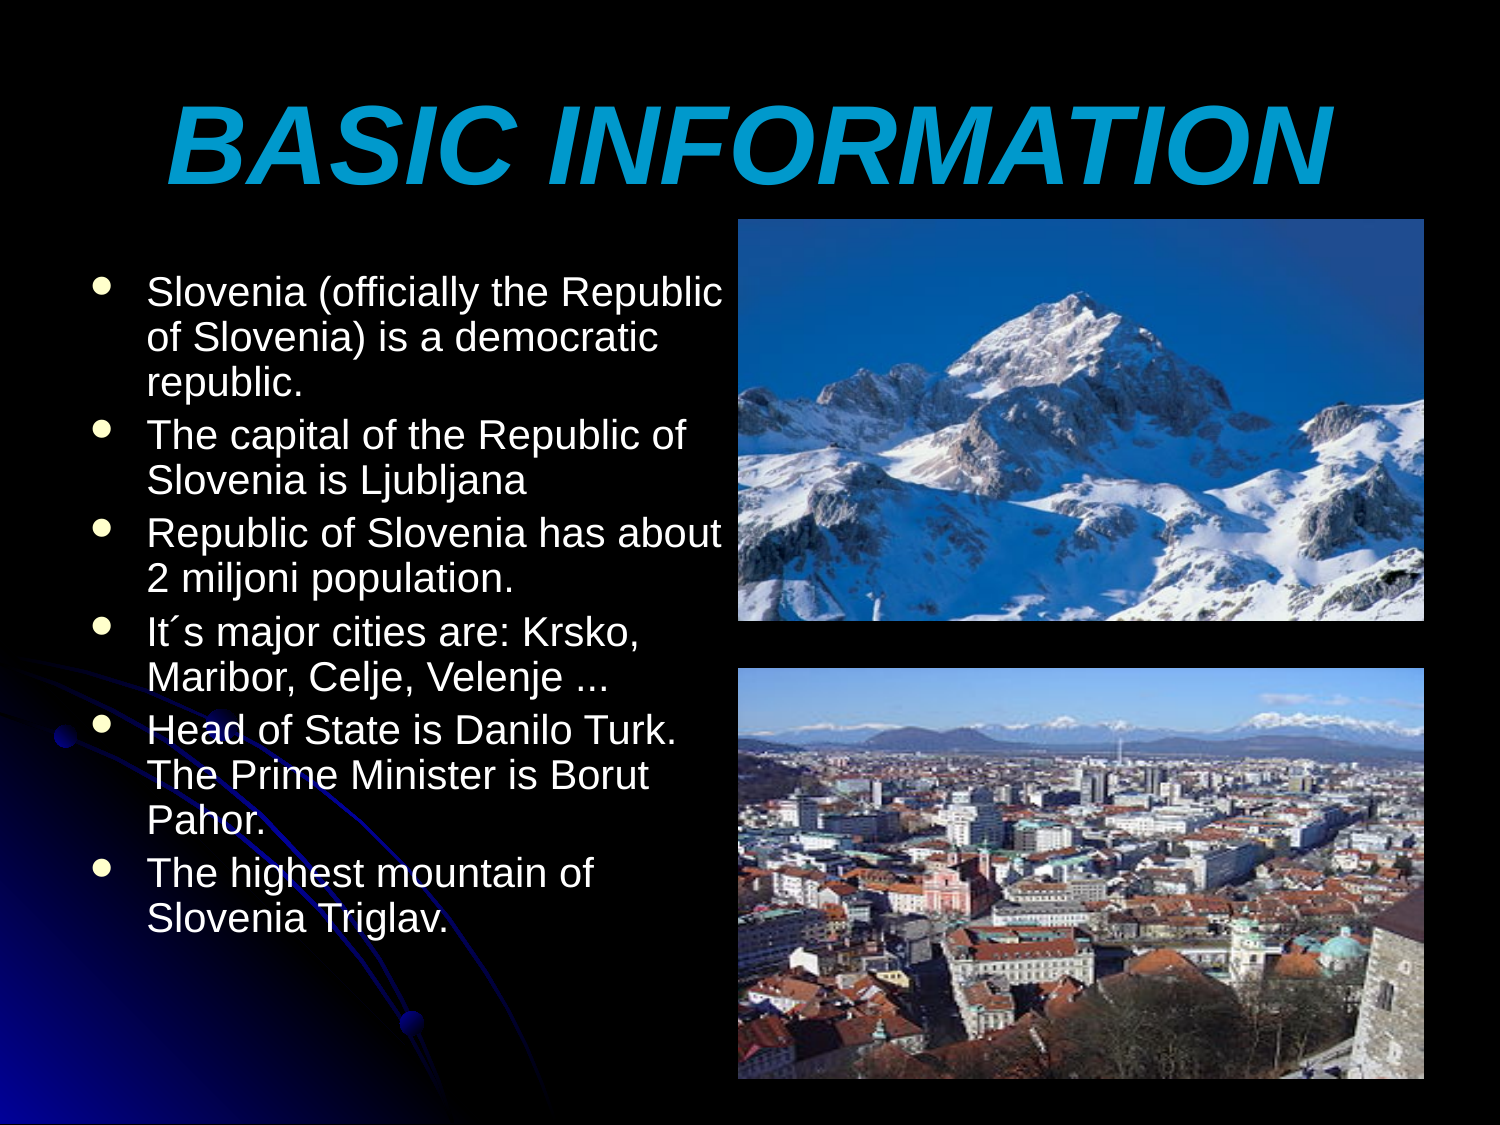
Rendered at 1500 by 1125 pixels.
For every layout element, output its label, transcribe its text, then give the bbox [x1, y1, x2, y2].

picture [738, 219, 1424, 622]
title BASIC INFORMATION [75, 45, 1425, 233]
list Slovenia (officially the Republic of Slovenia) is a democratic republic. The capital of the Republic of Slovenia is Ljubljana Republic of Slovenia has about 2 miljoni population. It´s major cities are: Krsko, Maribor, Celje, Velenje ... Head of State is Danilo Turk. The Prime Minister is Borut Pahor. The highest mountain of Slovenia Triglav. [75, 262, 739, 1006]
picture [738, 668, 1424, 1079]
